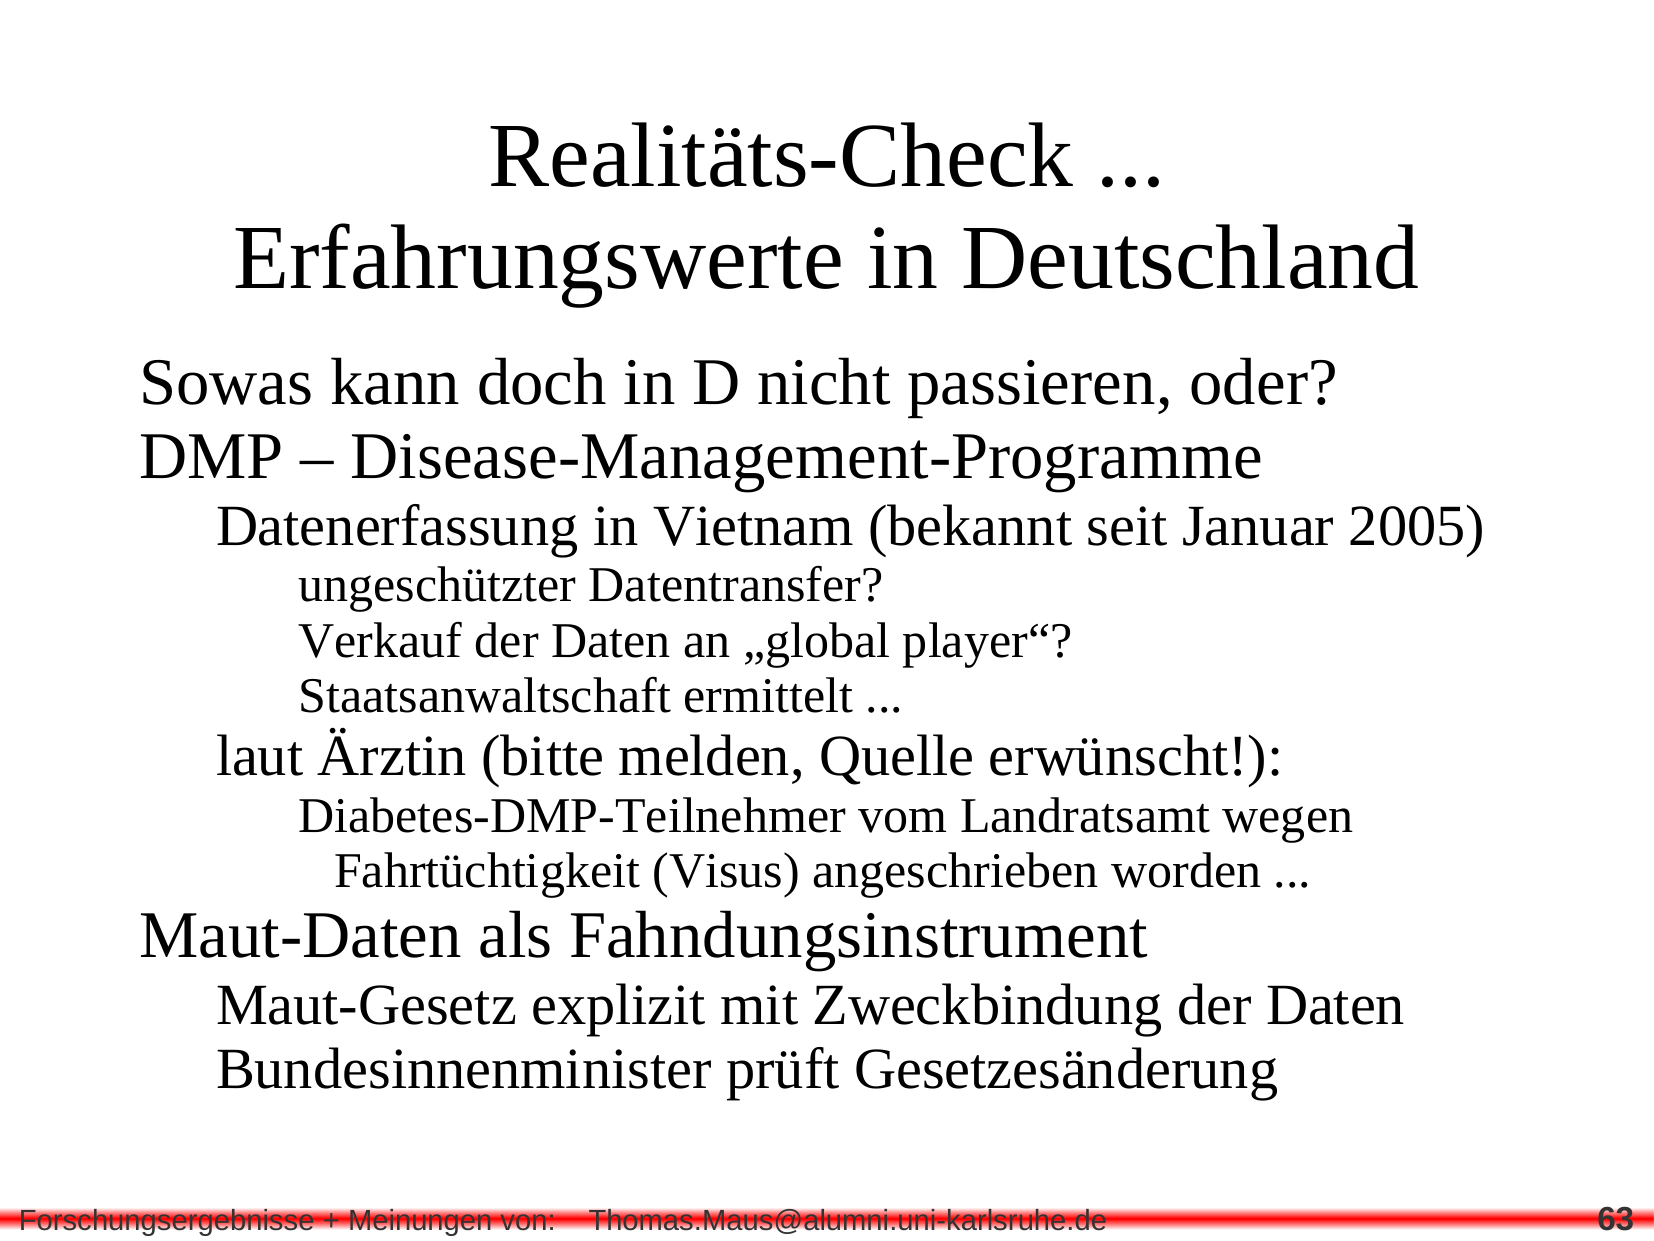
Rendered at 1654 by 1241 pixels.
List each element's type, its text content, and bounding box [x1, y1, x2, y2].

title Realitäts-Check ... Erfahrungswerte in Deutschland [121, 95, 1534, 318]
list Sowas kann doch in D nicht passieren, oder? DMP – Disease-Management-Programme Datenerfassung in Vietnam (bekannt seit Januar 2005) ungeschützter Datentransfer? Verkauf der Daten an „global player“? Staatsanwaltschaft ermittelt ... laut Ärztin (bitte melden, Quelle erwünscht!): Diabetes-DMP-Teilnehmer vom Landratsamt wegen Fahrtüchtigkeit (Visus) angeschrieben worden ... Maut-Daten als Fahndungsinstrument Maut-Gesetz explizit mit Zweckbindung der Daten Bundesinnenminister prüft Gesetzesänderung [121, 344, 1534, 1172]
